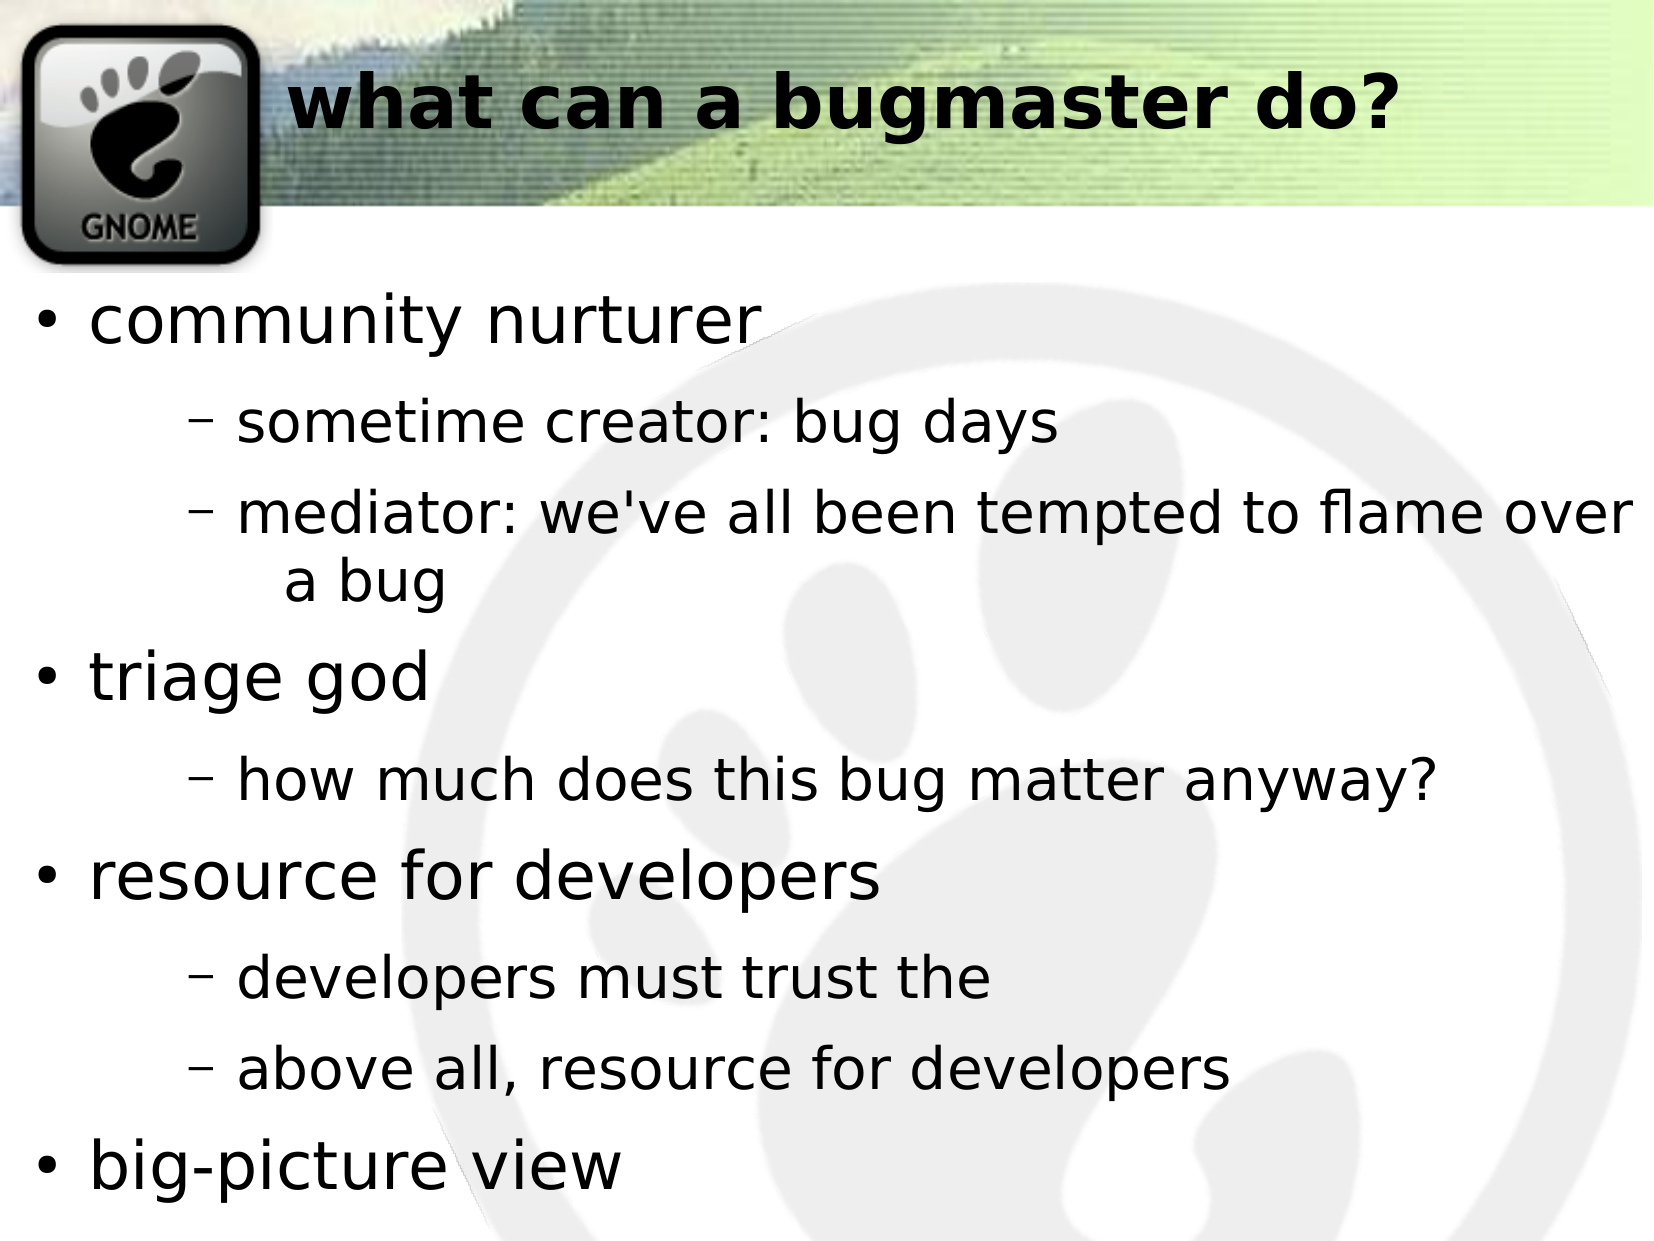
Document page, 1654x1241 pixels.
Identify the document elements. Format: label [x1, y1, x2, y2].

picture [401, 1061, 407, 1070]
picture [0, 0, 1654, 273]
picture [401, 517, 406, 528]
picture [401, 668, 419, 696]
picture [401, 505, 406, 513]
picture [404, 970, 422, 994]
picture [401, 282, 1642, 1241]
